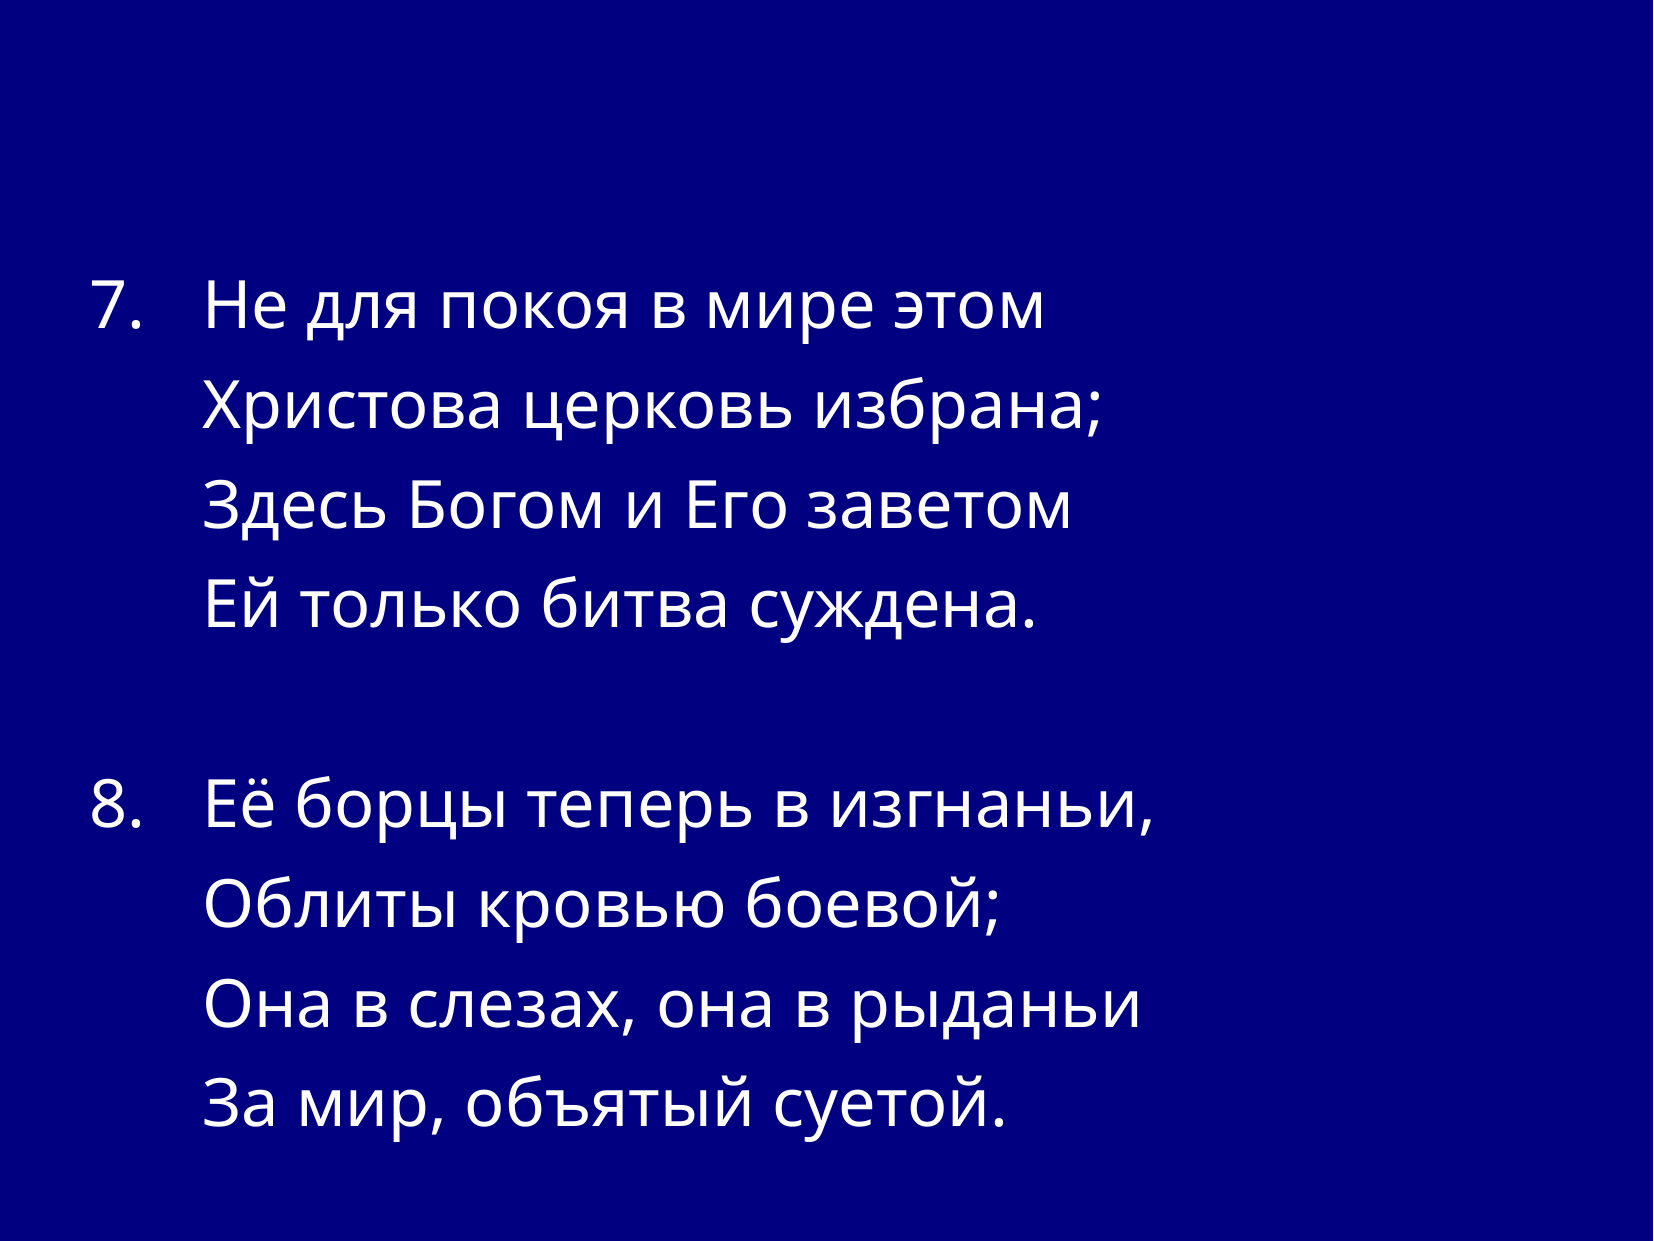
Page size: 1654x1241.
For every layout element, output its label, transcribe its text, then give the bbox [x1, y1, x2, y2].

text_box 7. Не для покоя в мире этом Христова церковь избрана; Здесь Богом и Его заветом Ей только битва суждена. 8. Её борцы теперь в изгнаньи, Облиты кровью боевой; Она в слезах, она в рыданьи За мир, объятый суетой. [75, 150, 1576, 1163]
